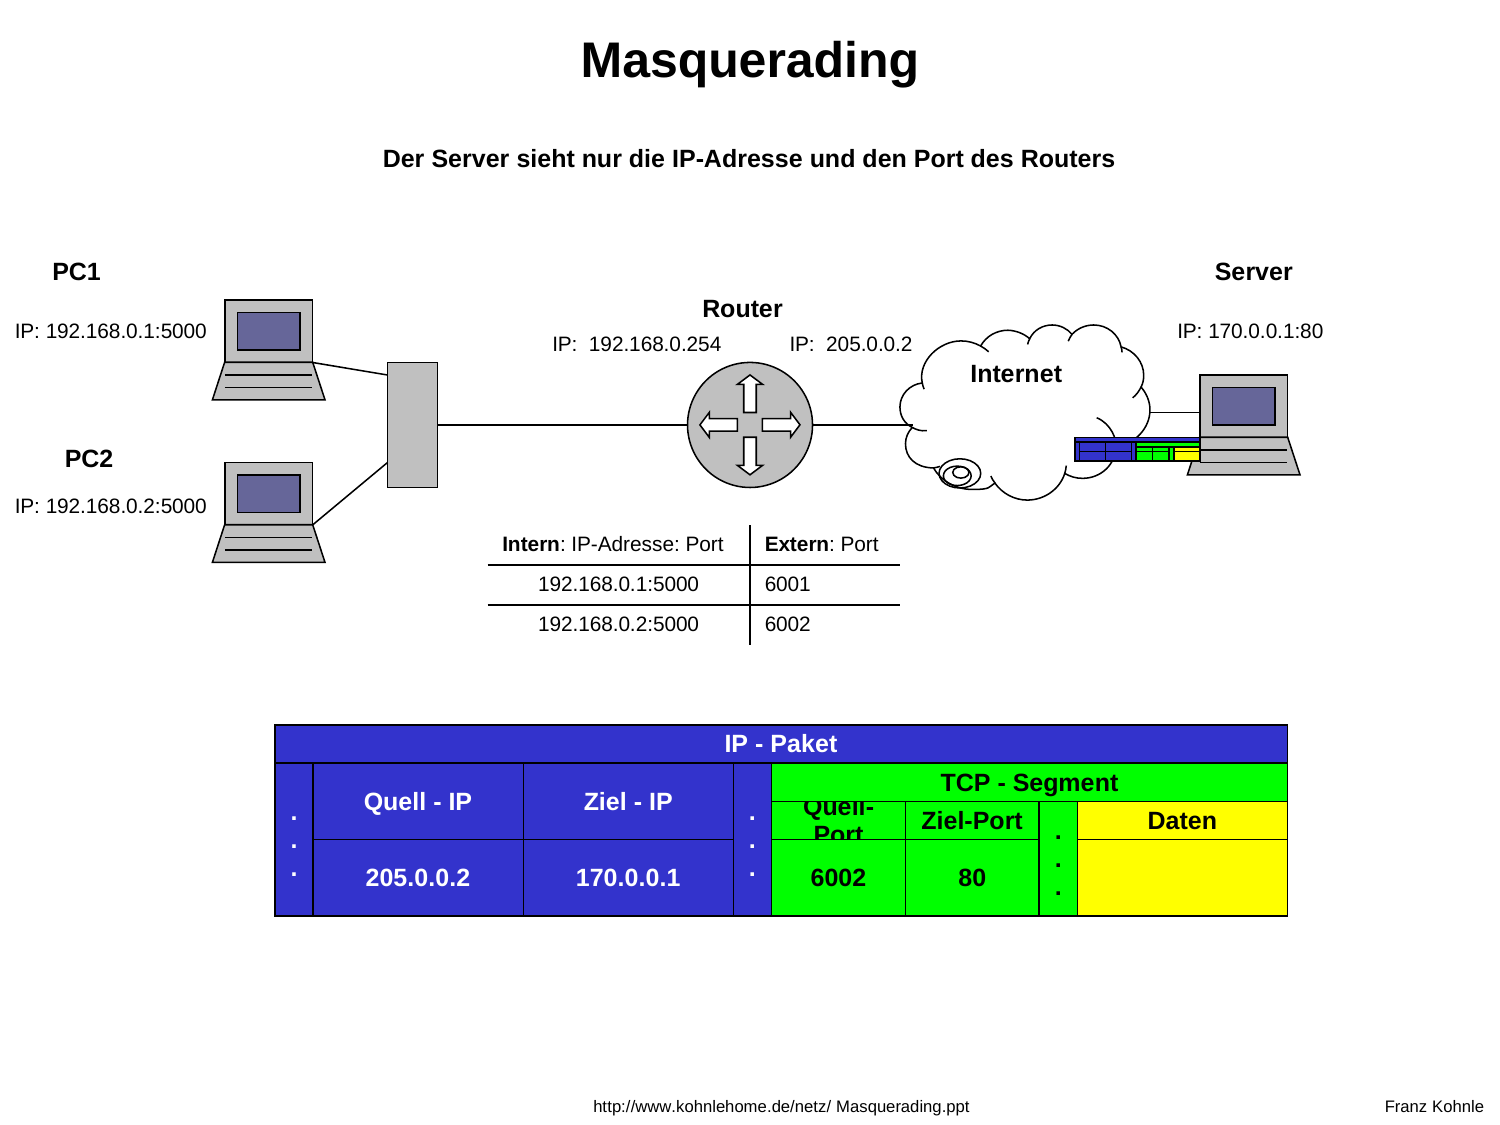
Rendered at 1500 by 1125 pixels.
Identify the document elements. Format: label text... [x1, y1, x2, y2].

text_box IP - Paket [274, 725, 1288, 764]
text_box IP: 205.0.0.2 [774, 324, 928, 364]
text_box PC1 [37, 249, 116, 294]
text_box ... [734, 764, 771, 916]
text_box Der Server sieht nur die IP-Adresse und den Port des Routers [368, 137, 1132, 181]
text_box 6002 [751, 605, 901, 645]
text_box IP: 192.168.0.2:5000 [0, 487, 222, 527]
text_box Masquerading [565, 24, 935, 97]
text_box ... [1039, 802, 1078, 917]
text_box 170.0.0.1 [523, 839, 734, 916]
text_box [1078, 840, 1288, 916]
text_box 80 [905, 839, 1040, 917]
text_box 192.168.0.2:5000 [487, 605, 749, 645]
text_box [212, 462, 325, 563]
text_box TCP - Segment [771, 763, 1288, 802]
text_box Internet [899, 324, 1150, 501]
text_box PC2 [50, 437, 129, 481]
text_box ... [275, 763, 314, 916]
text_box http://www.kohnlehome.de/netz/ Masquerading.ppt [578, 1089, 988, 1125]
text_box [687, 362, 813, 488]
text_box 6002 [771, 839, 905, 917]
text_box Router [687, 287, 798, 331]
text_box Intern: IP-Adresse: Port [487, 524, 750, 564]
text_box Ziel - IP [524, 764, 734, 839]
text_box [387, 362, 438, 488]
text_box Franz Kohnle [1370, 1089, 1500, 1125]
text_box 205.0.0.2 [313, 839, 523, 916]
text_box Daten [1078, 802, 1288, 840]
text_box Extern: Port [750, 524, 901, 565]
text_box IP: 192.168.0.1:5000 [0, 312, 222, 352]
text_box Ziel-Port [905, 802, 1039, 839]
text_box 192.168.0.1:5000 [487, 565, 749, 604]
text_box [212, 299, 325, 400]
text_box Server [1199, 249, 1308, 294]
text_box Quell-Port [771, 802, 905, 839]
text_box Quell - IP [314, 764, 524, 839]
text_box 6001 [751, 565, 901, 605]
text_box IP: 192.168.0.254 [537, 324, 737, 364]
text_box IP: 170.0.0.1:80 [1162, 312, 1339, 352]
text_box [1074, 375, 1300, 475]
